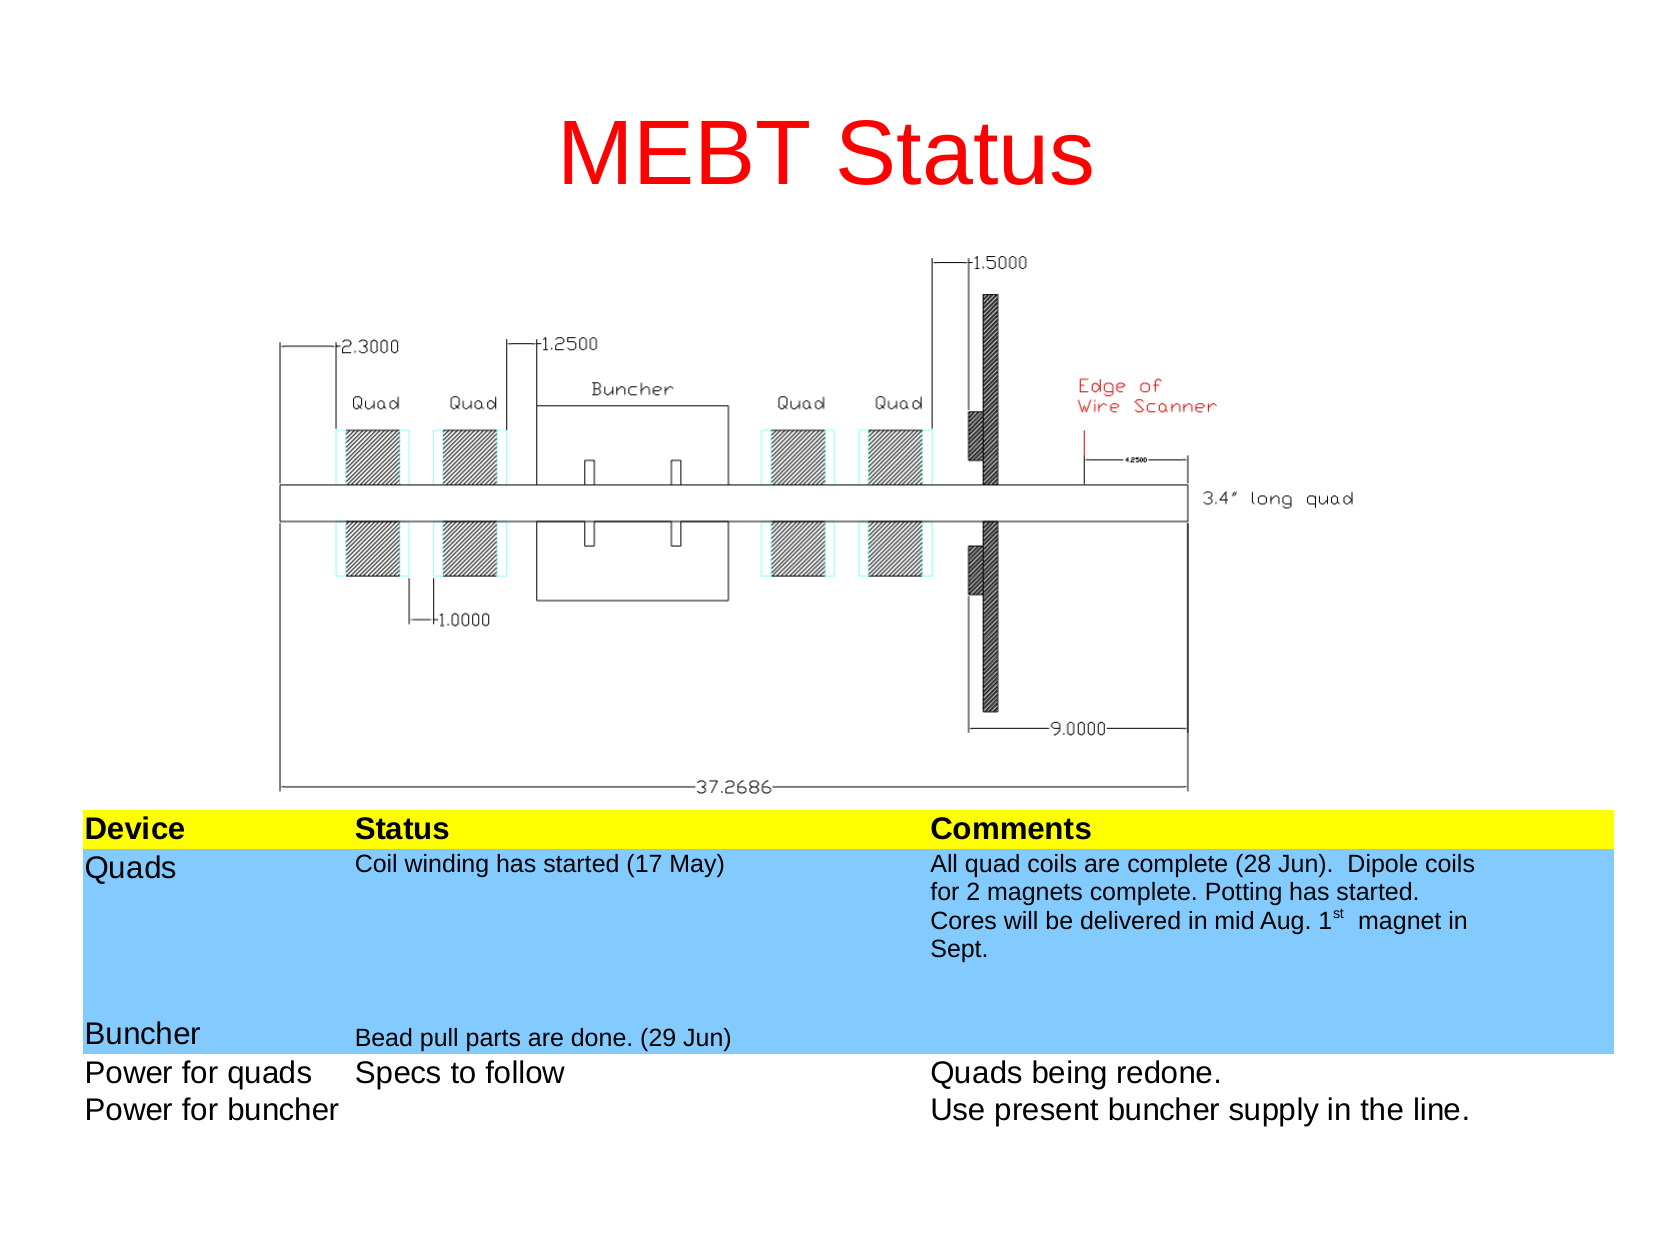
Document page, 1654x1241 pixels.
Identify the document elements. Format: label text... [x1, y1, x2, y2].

title MEBT Status [82, 49, 1571, 257]
chart [82, 810, 1616, 1207]
picture [247, 257, 1373, 810]
